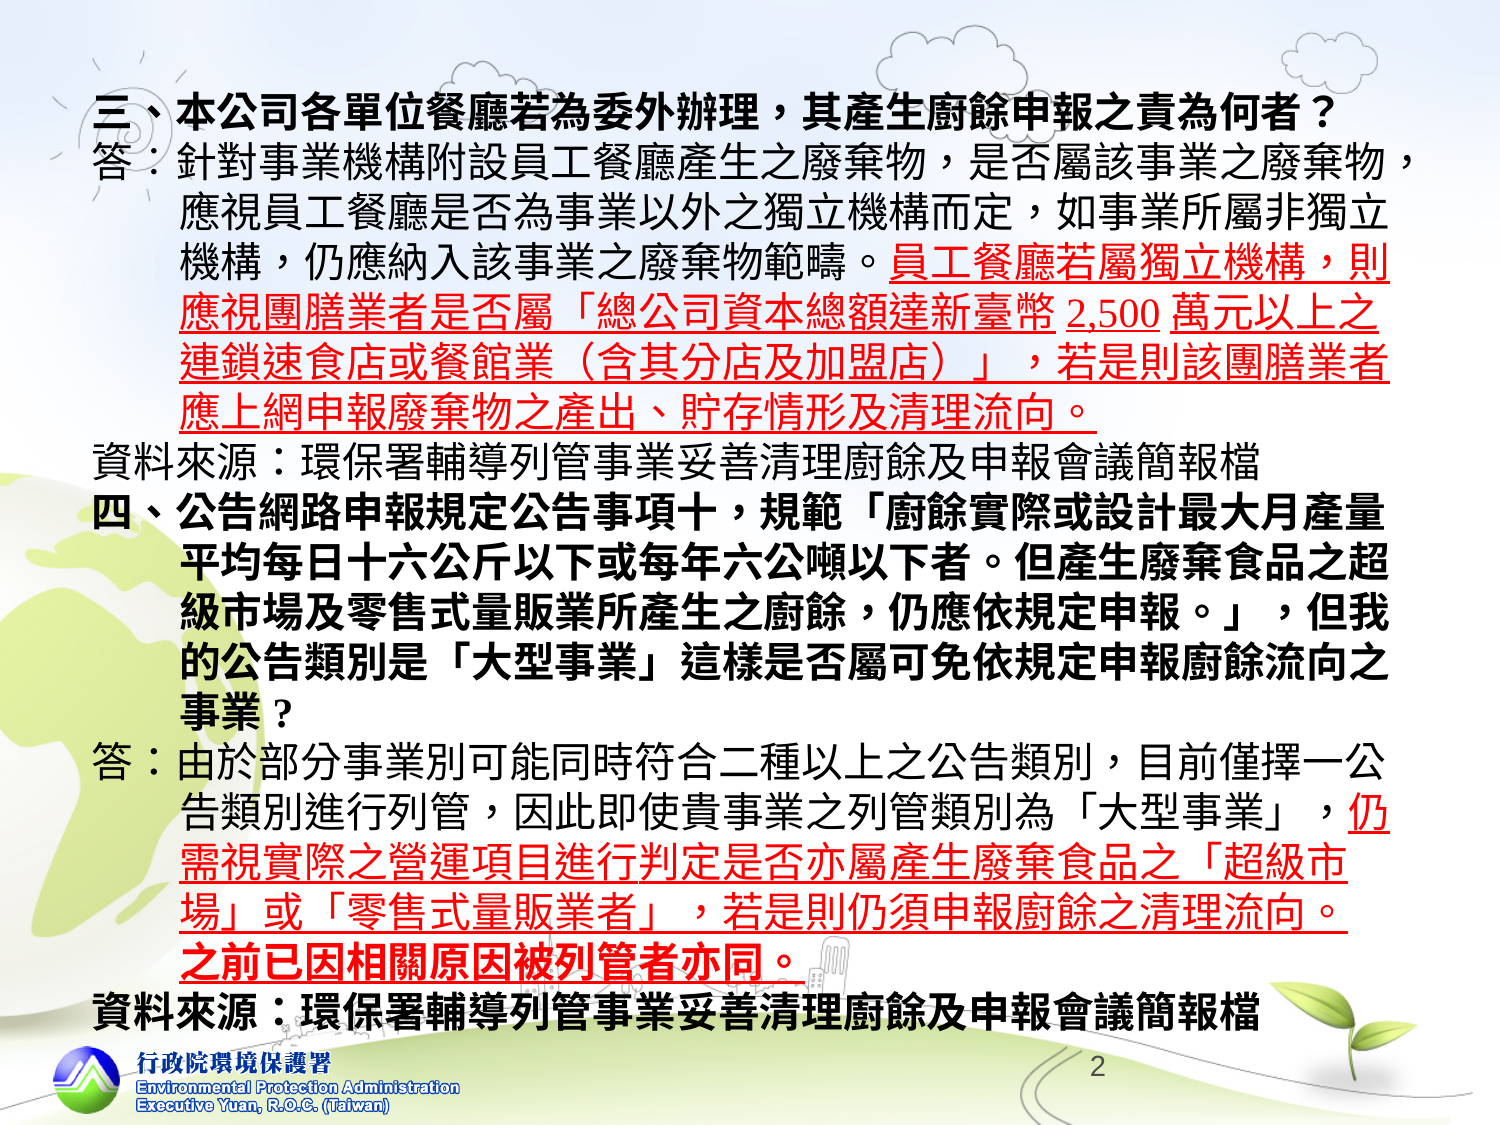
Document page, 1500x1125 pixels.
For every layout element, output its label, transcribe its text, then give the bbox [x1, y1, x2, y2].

text_box 2 [1074, 1039, 1426, 1118]
text_box 三、本公司各單位餐廳若為委外辦理，其產生廚餘申報之責為何者？ 答︰針對事業機構附設員工餐廳產生之廢棄物，是否屬該事業之廢棄物，應視員工餐廳是否為事業以外之獨立機構而定，如事業所屬非獨立機構，仍應納入該事業之廢棄物範疇。員工餐廳若屬獨立機構，則應視團膳業者是否屬「總公司資本總額達新臺幣2,500萬元以上之連鎖速食店或餐館業（含其分店及加盟店）」，若是則該團膳業者應上網申報廢棄物之產出、貯存情形及清理流向。 資料來源：環保署輔導列管事業妥善清理廚餘及申報會議簡報檔 四、公告網路申報規定公告事項十，規範「廚餘實際或設計最大月產量平均每日十六公斤以下或每年六公噸以下者。但產生廢棄食品之超級市場及零售式量販業所產生之廚餘，仍應依規定申報。」，但我的公告類別是「大型事業」這樣是否屬可免依規定申報廚餘流向之事業? 答：由於部分事業別可能同時符合二種以上之公告類別，目前僅擇一公告類別進行列管，因此即使貴事業之列管類別為「大型事業」，仍需視實際之營運項目進行判定是否亦屬產生廢棄食品之「超級市場」或「零售式量販業者」，若是則仍須申報廚餘之清理流向。 之前已因相關原因被列管者亦同。 資料來源：環保署輔導列管事業妥善清理廚餘及申報會議簡報檔 [76, 78, 1412, 1053]
